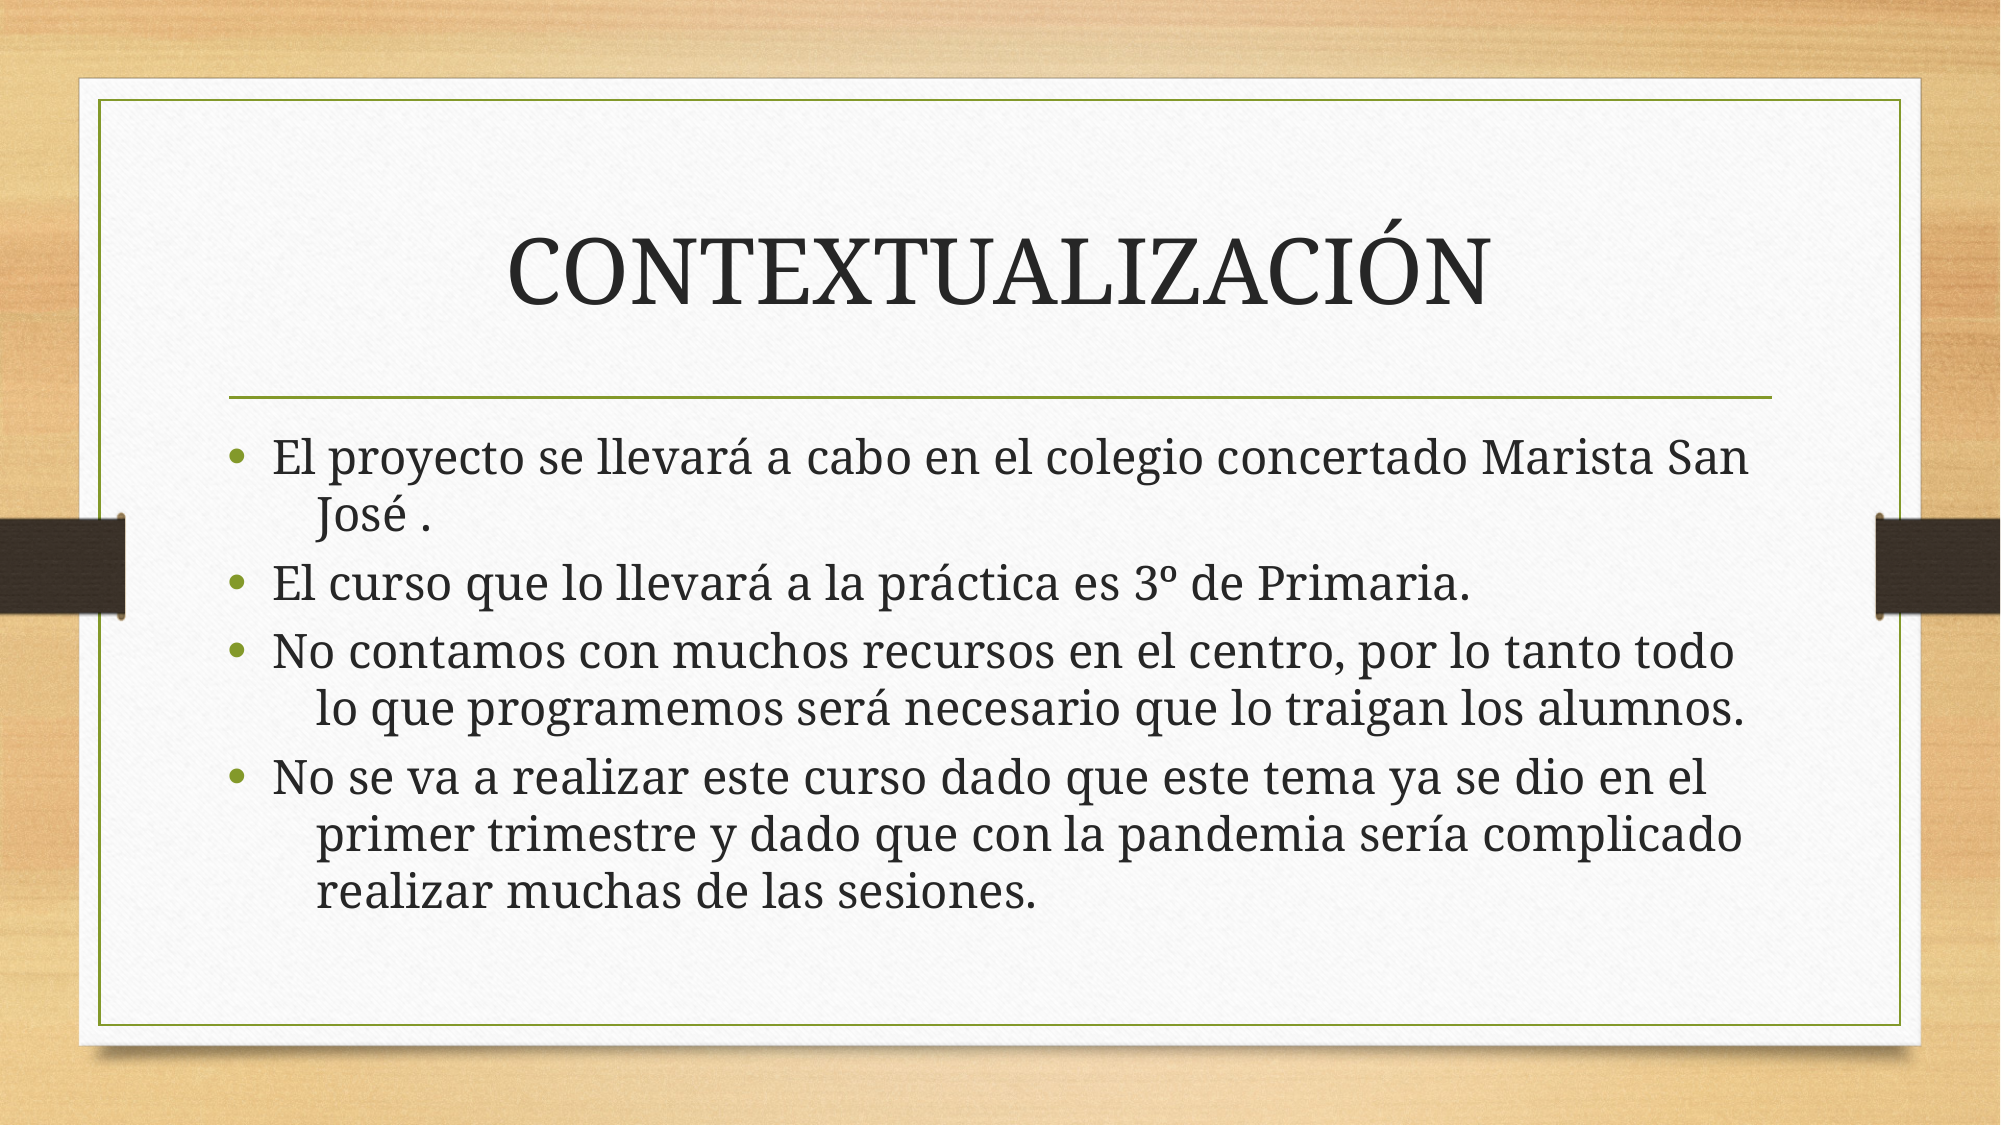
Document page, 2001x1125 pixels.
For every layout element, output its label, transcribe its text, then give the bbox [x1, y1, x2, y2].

list El proyecto se llevará a cabo en el colegio concertado Marista San José . El curso que lo llevará a la práctica es 3º de Primaria. No contamos con muchos recursos en el centro, por lo tanto todo lo que programemos será necesario que lo traigan los alumnos. No se va a realizar este curso dado que este tema ya se dio en el primer trimestre y dado que con la pandemia sería complicado realizar muchas de las sesiones. [212, 419, 1788, 964]
title CONTEXTUALIZACIÓN [212, 161, 1788, 376]
